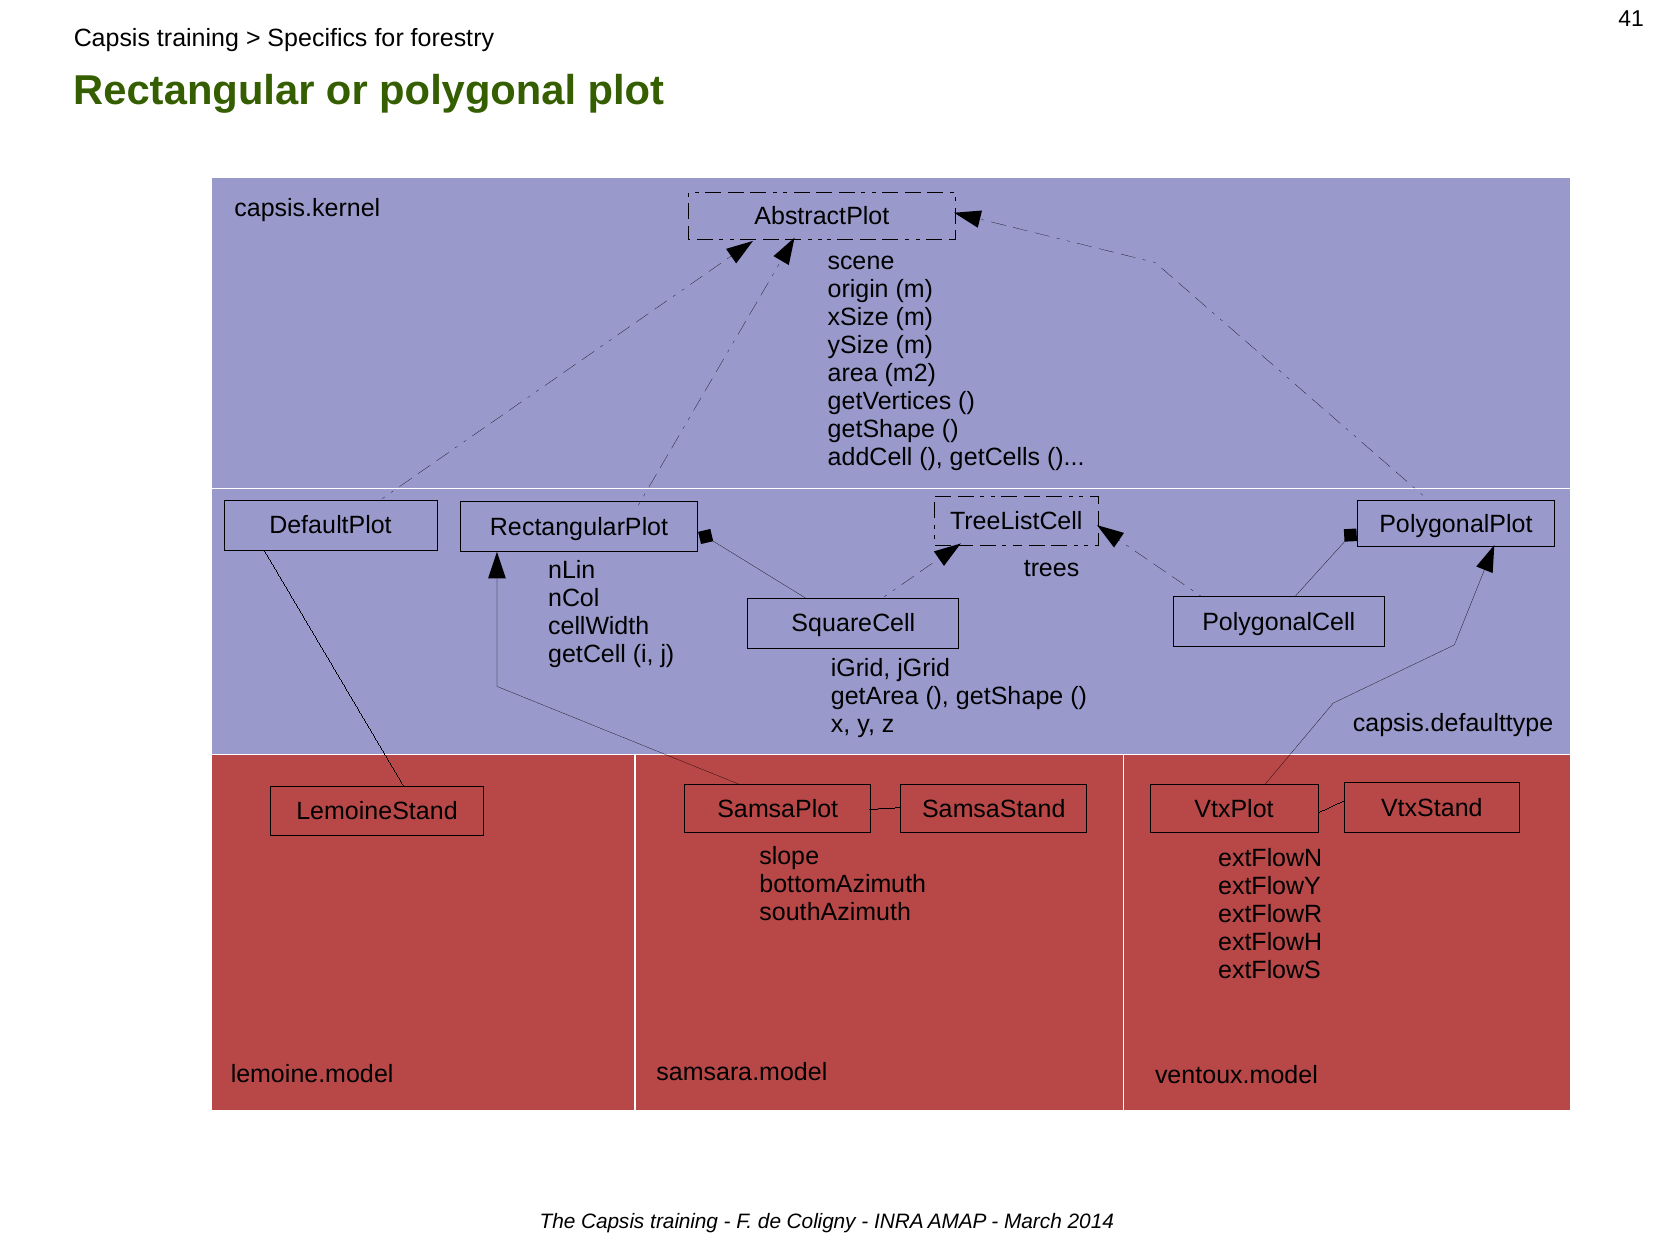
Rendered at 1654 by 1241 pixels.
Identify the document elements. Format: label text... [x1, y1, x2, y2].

text_box SquareCell [747, 598, 959, 649]
text_box TreeListCell [934, 496, 1099, 546]
text_box nLin nCol cellWidth getCell (i, j) [727, 548, 800, 593]
text_box ventoux.model [1140, 1053, 1358, 1097]
text_box Rectangular or polygonal plot [58, 59, 1430, 122]
text_box RectangularPlot [460, 501, 698, 552]
text_box Capsis training > Specifics for forestry [59, 16, 1004, 60]
text_box nLin nCol cellWidth getCell (i, j) [533, 548, 800, 677]
text_box VtxPlot [1150, 784, 1319, 833]
text_box [211, 177, 1571, 1111]
text_box SamsaStand [900, 784, 1087, 833]
text_box capsis.defaulttype [1338, 701, 1596, 745]
text_box The Capsis training - F. de Coligny - INRA AMAP - March 2014 [0, 1201, 1654, 1241]
text_box extFlowN extFlowY extFlowR extFlowH extFlowS [1203, 836, 1383, 993]
text_box scene origin (m) xSize (m) ySize (m) area (m2) getVertices () getShape () addCell (), getCells ()... [812, 239, 1161, 480]
text_box trees [1008, 546, 1121, 590]
text_box LemoineStand [270, 786, 484, 836]
text_box capsis.kernel [219, 186, 544, 230]
text_box slope bottomAzimuth southAzimuth [744, 834, 1001, 934]
text_box PolygonalCell [1173, 596, 1385, 647]
text_box iGrid, jGrid getArea (), getShape () x, y, z [816, 646, 1126, 746]
text_box SamsaPlot [684, 784, 871, 833]
text_box samsara.model [641, 1050, 998, 1094]
text_box AbstractPlot [688, 192, 956, 240]
text_box DefaultPlot [224, 500, 438, 551]
text_box VtxStand [1344, 782, 1520, 833]
text_box lemoine.model [216, 1052, 572, 1096]
text_box PolygonalPlot [1357, 500, 1555, 547]
